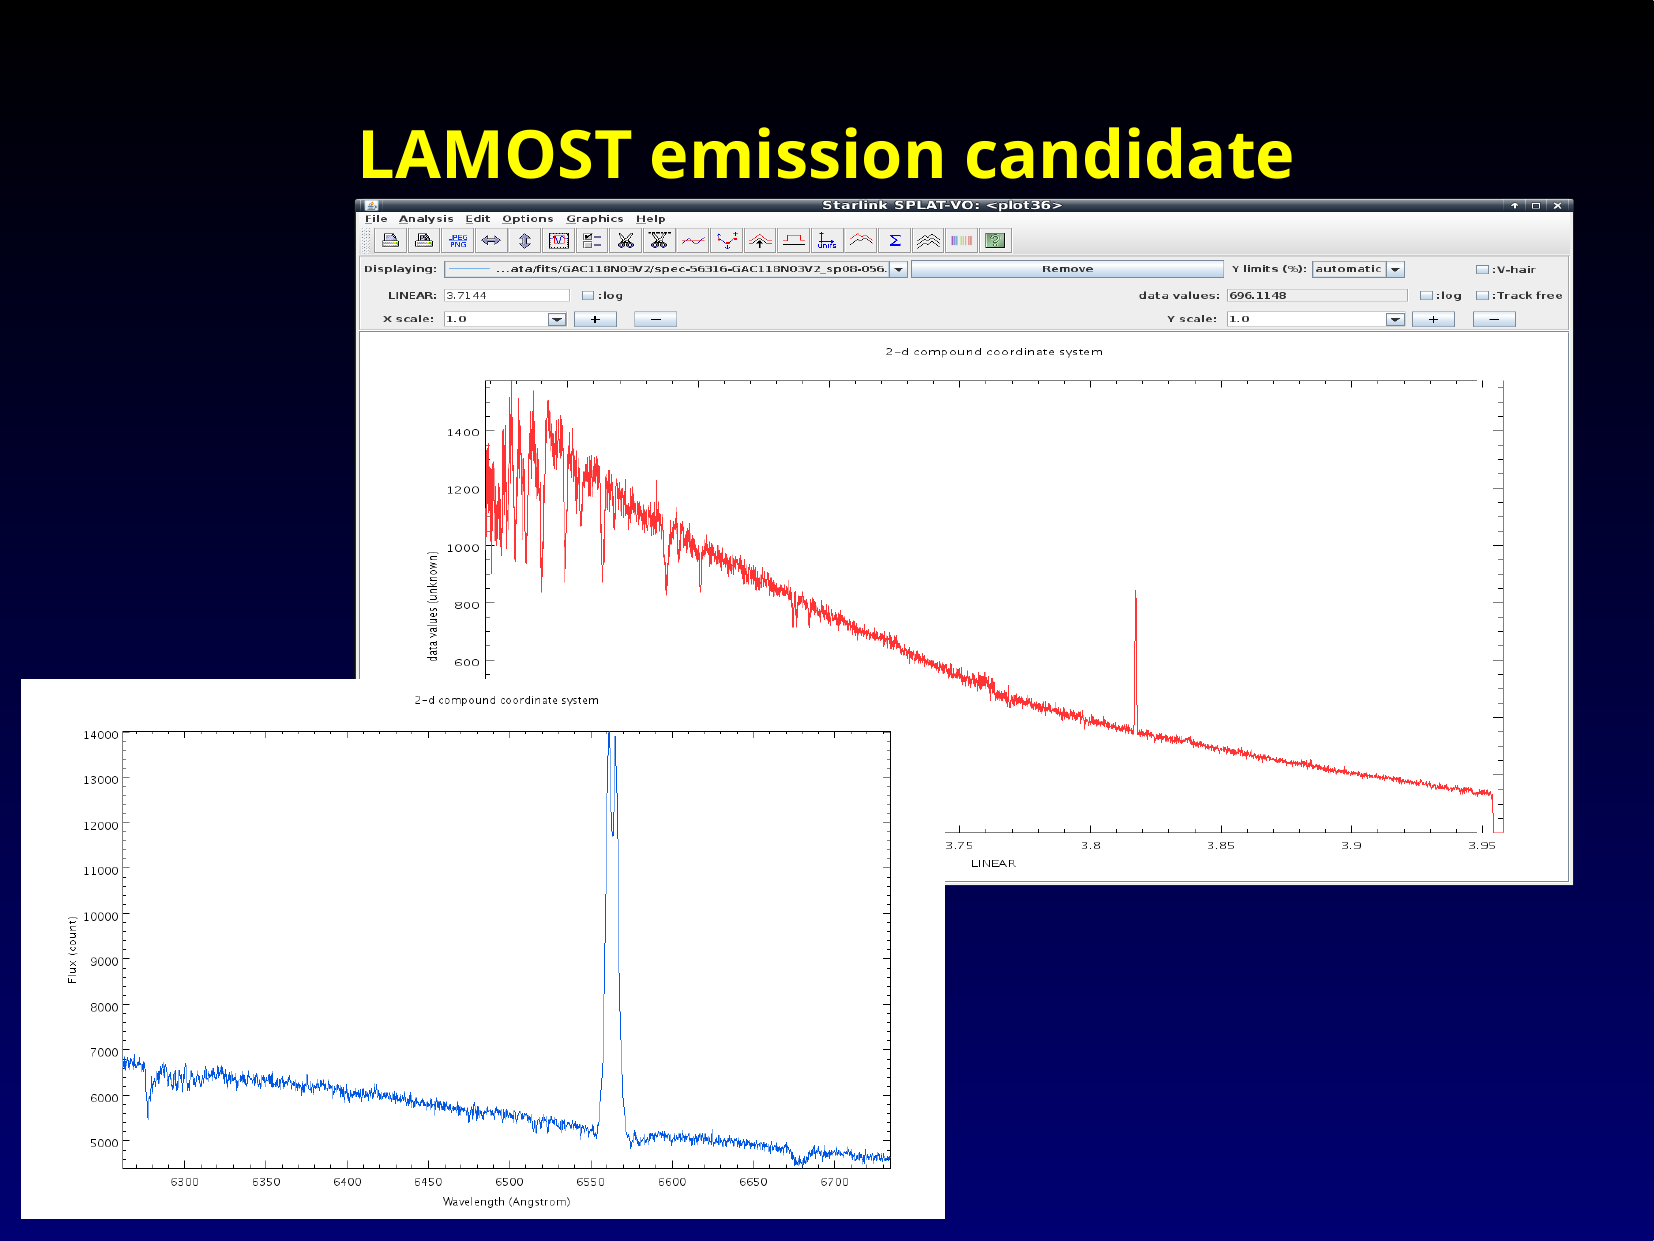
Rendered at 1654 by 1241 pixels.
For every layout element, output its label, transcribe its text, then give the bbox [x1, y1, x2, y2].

title LAMOST emission candidate [82, 49, 1571, 257]
picture [21, 198, 1574, 1219]
